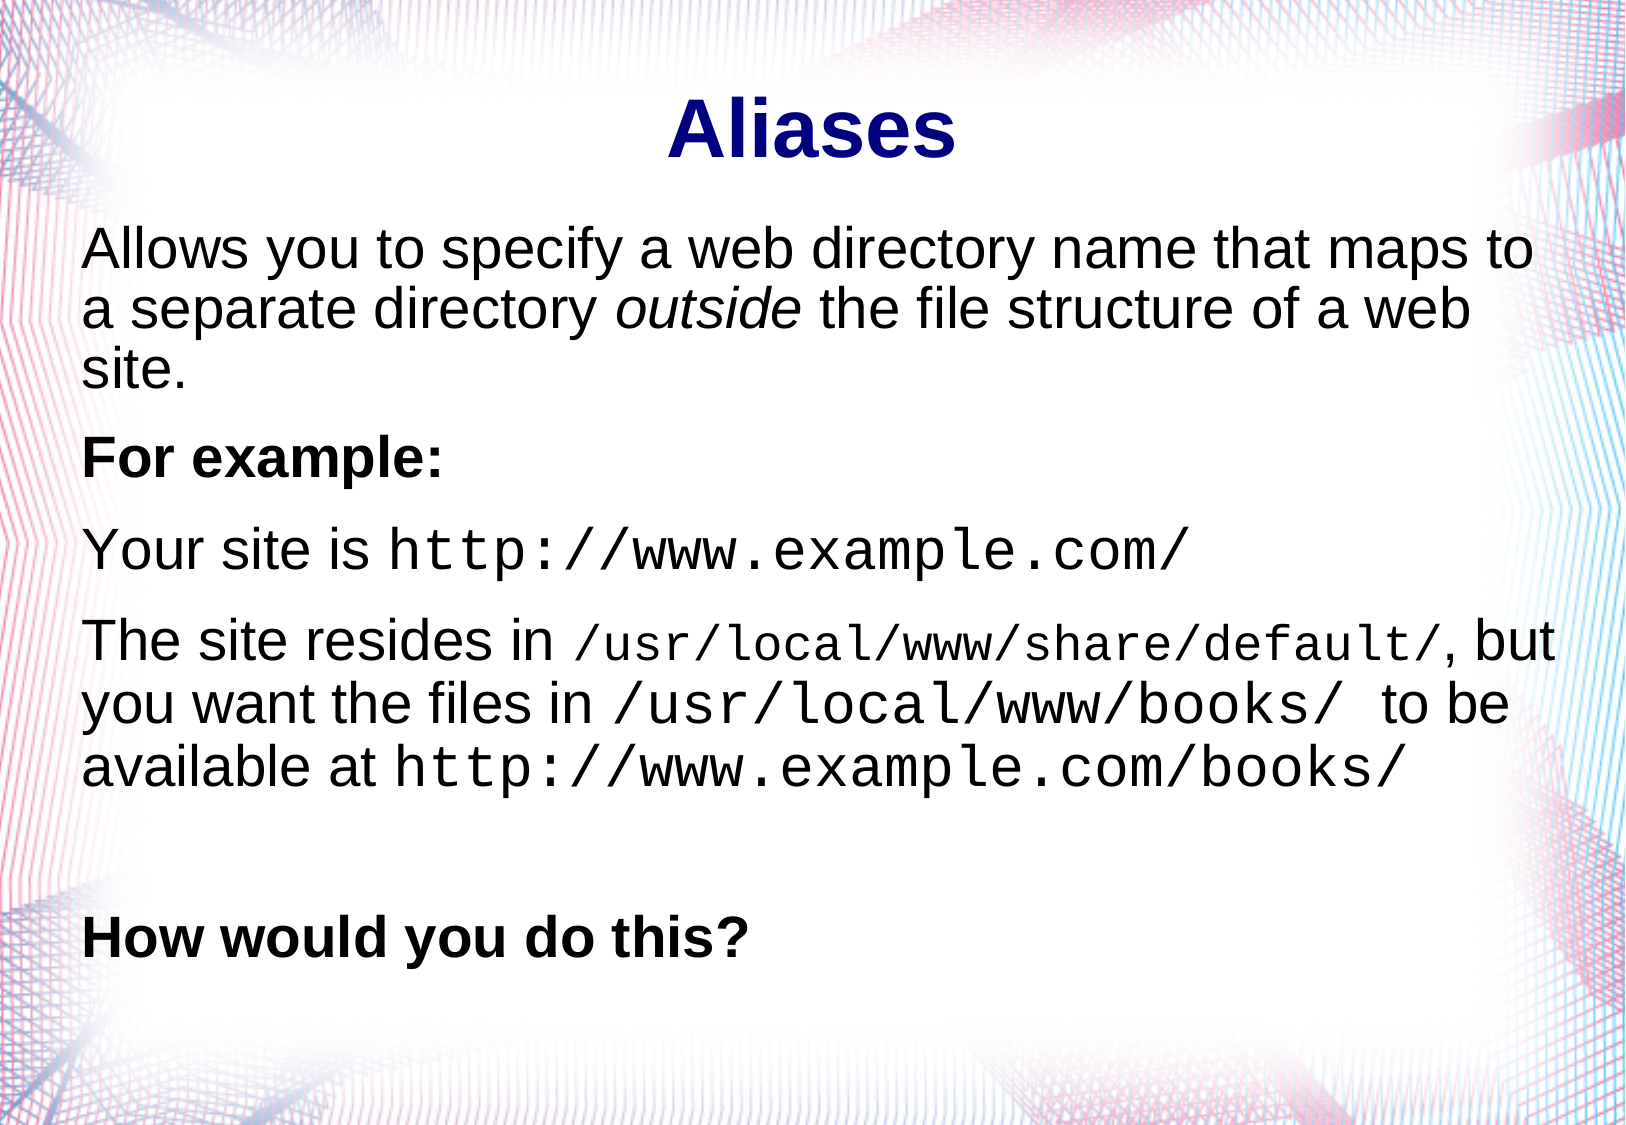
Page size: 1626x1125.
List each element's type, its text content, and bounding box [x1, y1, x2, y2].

text_box Aliases [54, 44, 1571, 215]
picture [0, 0, 1626, 1125]
text_box Allows you to specify a web directory name that maps to a separate directory outside the file structure of a web site. For example: Your site is http://www.example.com/ The site resides in /usr/local/www/share/default/, but you want the files in /usr/local/www/books/ to be available at http://www.example.com/books/ How would you do this? [81, 214, 1560, 1063]
